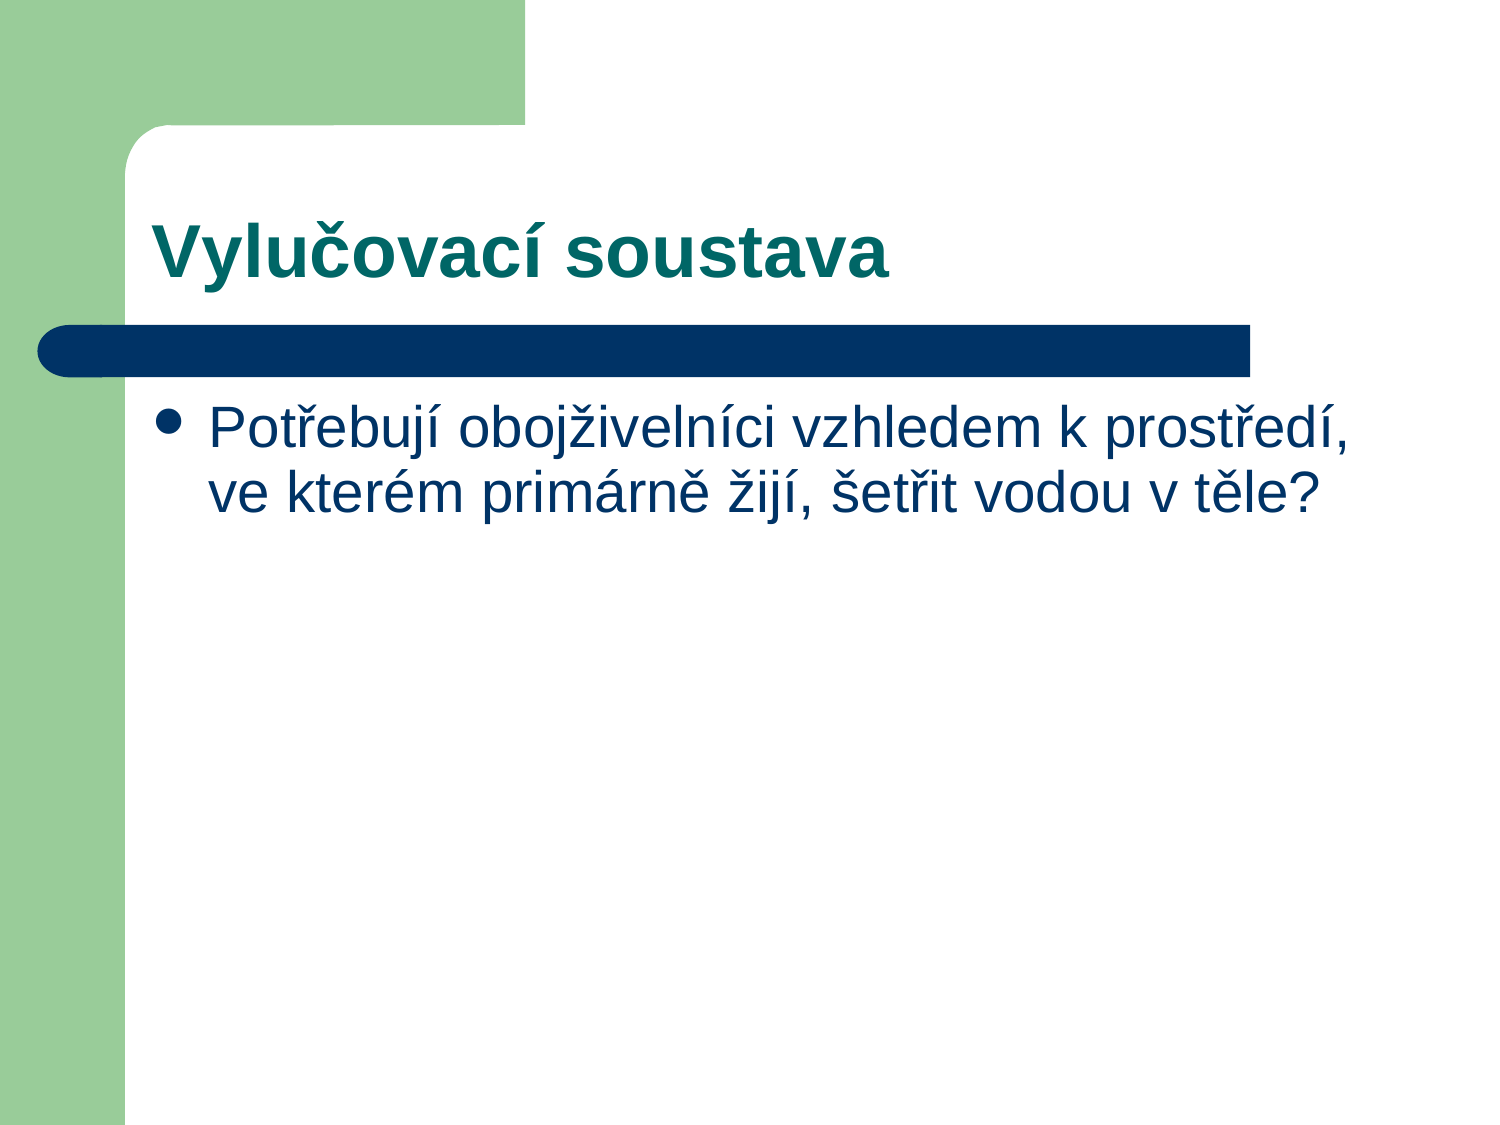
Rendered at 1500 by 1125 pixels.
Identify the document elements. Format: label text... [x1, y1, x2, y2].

title Vylučovací soustava [136, 136, 1414, 301]
list Potřebují obojživelníci vzhledem k prostředí, ve kterém primárně žijí, šetřit vodou v těle? [137, 387, 1400, 999]
